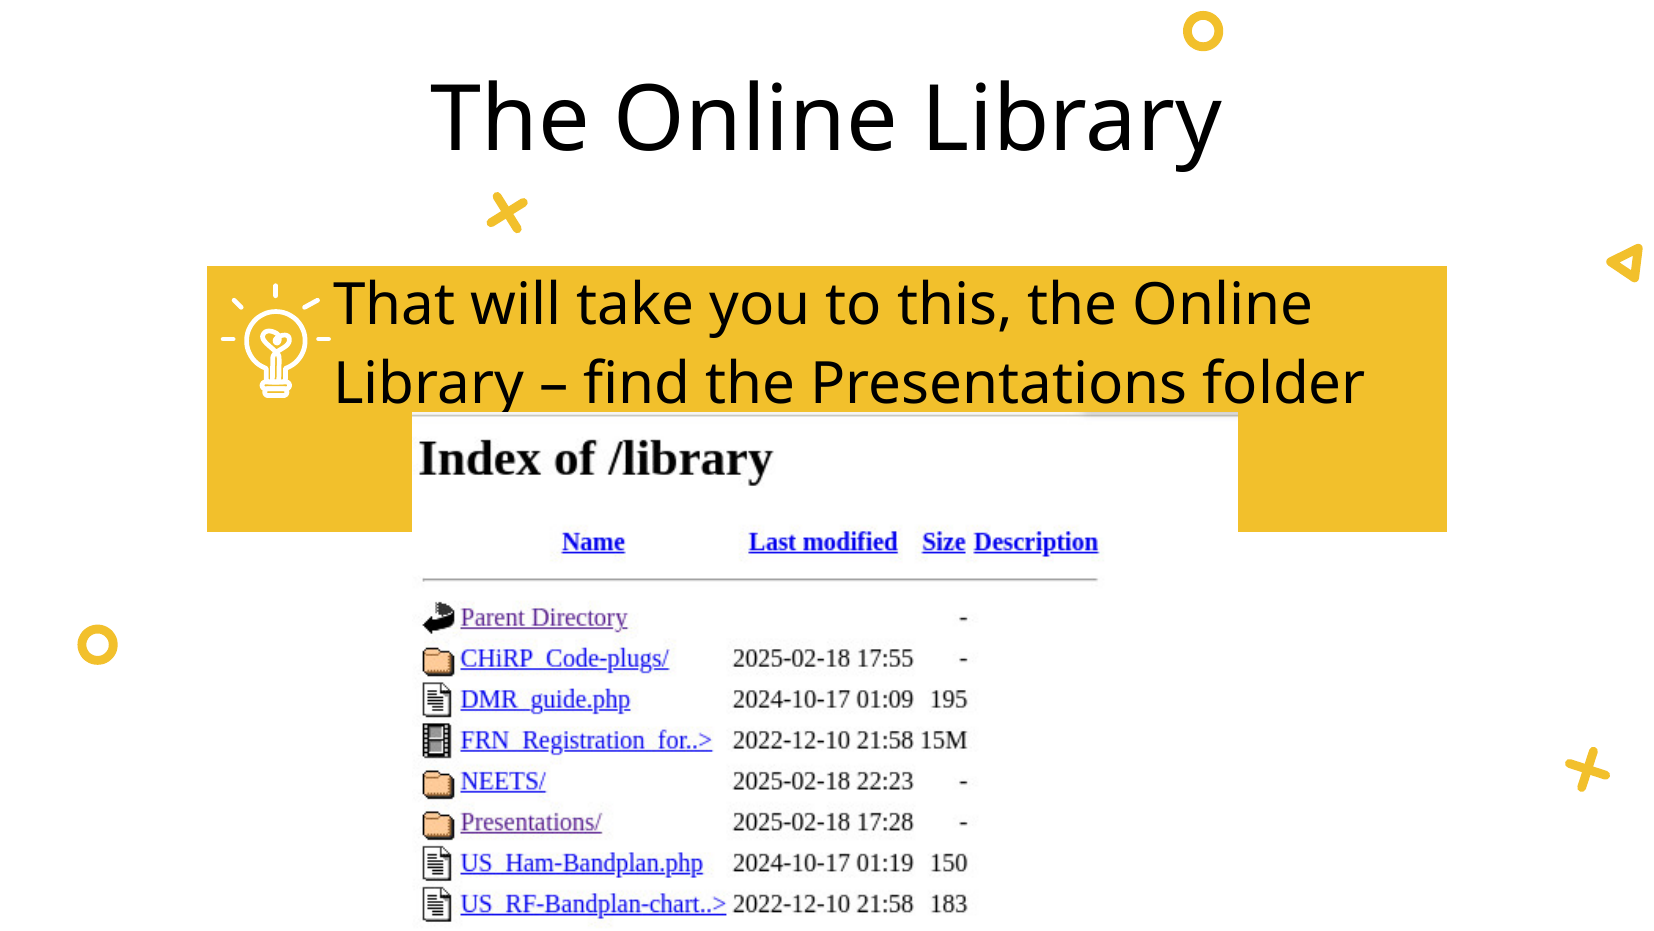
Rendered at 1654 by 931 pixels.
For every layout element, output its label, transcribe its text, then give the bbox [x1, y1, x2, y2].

title The Online Library [82, 37, 1571, 193]
list That will take you to this, the Online Library – find the Presentations folder [262, 262, 1409, 548]
picture [412, 412, 1238, 931]
